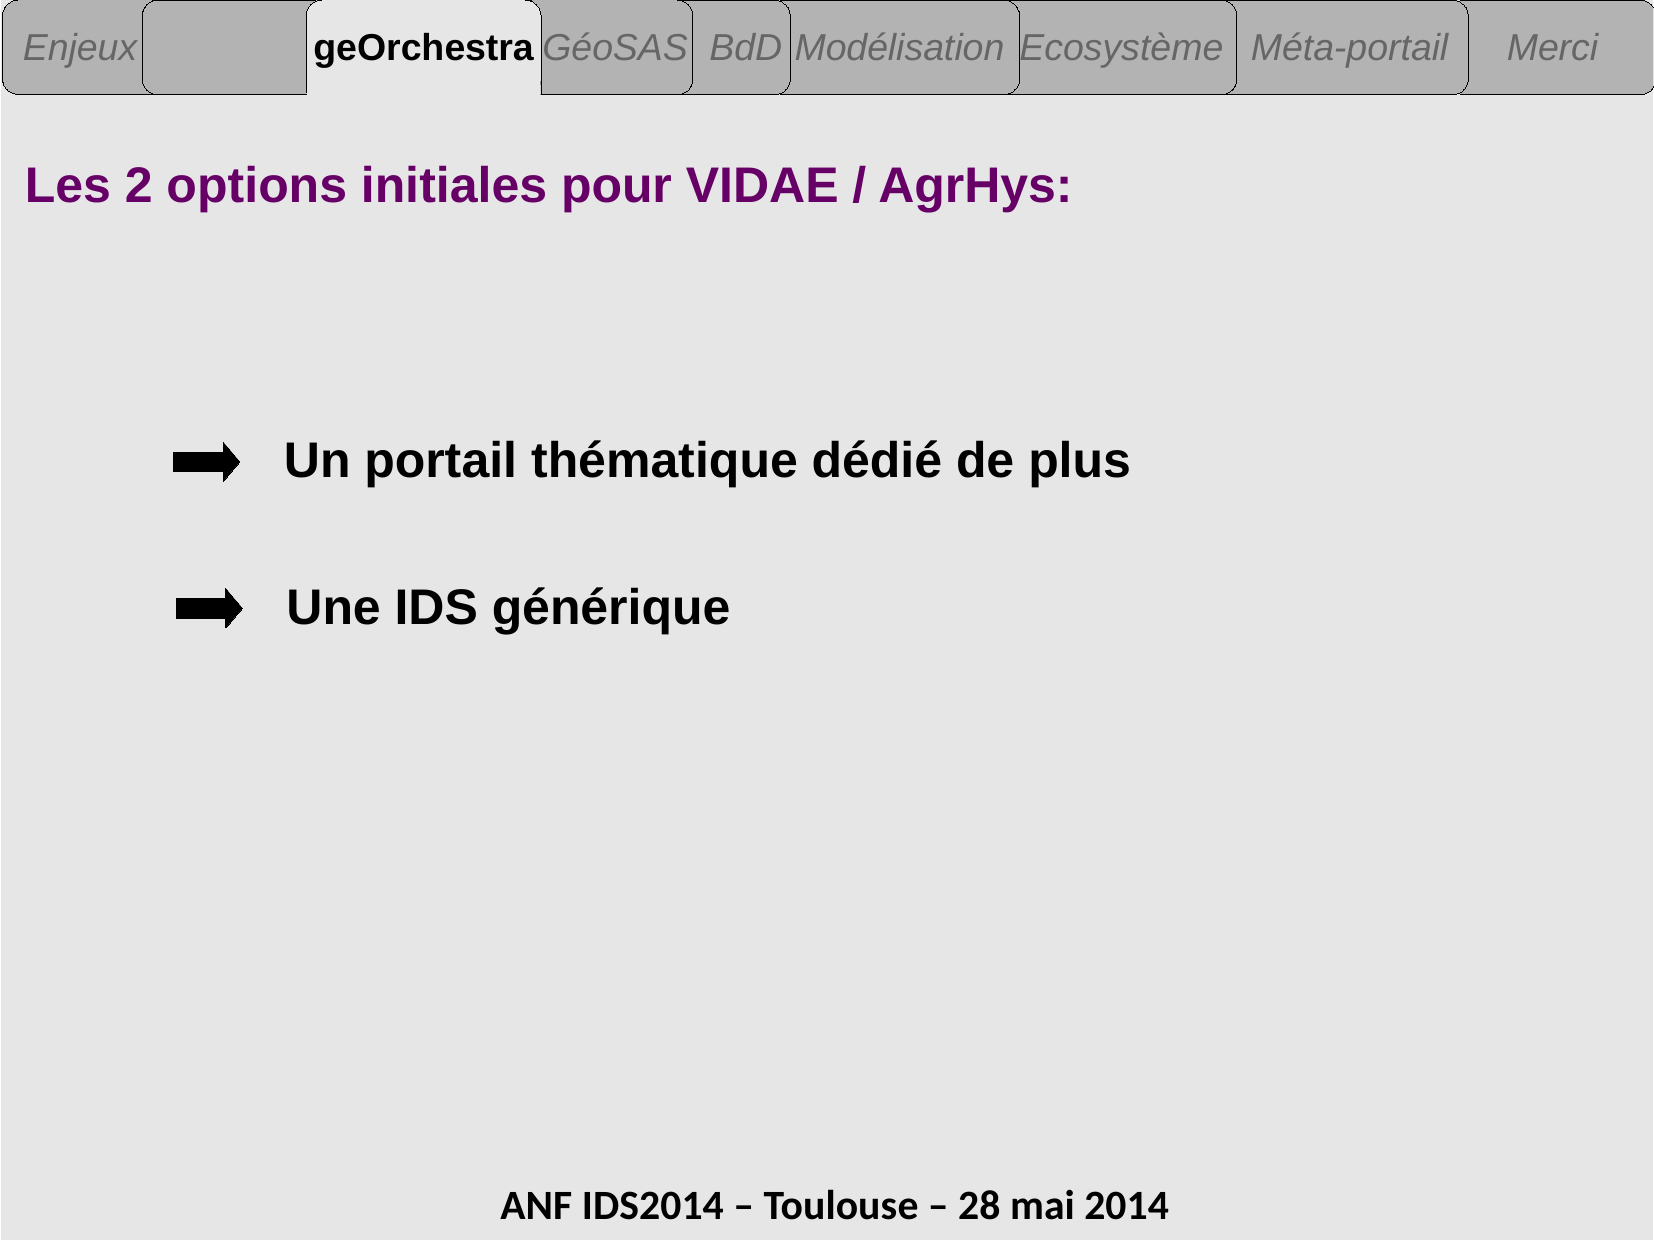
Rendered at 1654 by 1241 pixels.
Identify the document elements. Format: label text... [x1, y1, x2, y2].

text_box Enjeux [2, 0, 153, 95]
title Les 2 options initiales pour VIDAE / AgrHys: [24, 102, 1632, 268]
text_box Méta-portail [1226, 0, 1469, 95]
text_box [142, 0, 541, 102]
text_box Ecosystème [1008, 0, 1237, 95]
text_box ANF IDS2014 – Toulouse – 28 mai 2014 [390, 1181, 1289, 1241]
text_box GéoSAS [531, 0, 693, 95]
text_box geOrchestra [306, 0, 542, 75]
text_box Une IDS générique [271, 571, 746, 644]
text_box Modélisation [780, 0, 1020, 95]
text_box BdD [682, 0, 791, 95]
text_box [173, 442, 240, 482]
text_box Un portail thématique dédié de plus [269, 425, 1147, 498]
text_box Merci [1459, 0, 1654, 95]
text_box [176, 588, 243, 628]
